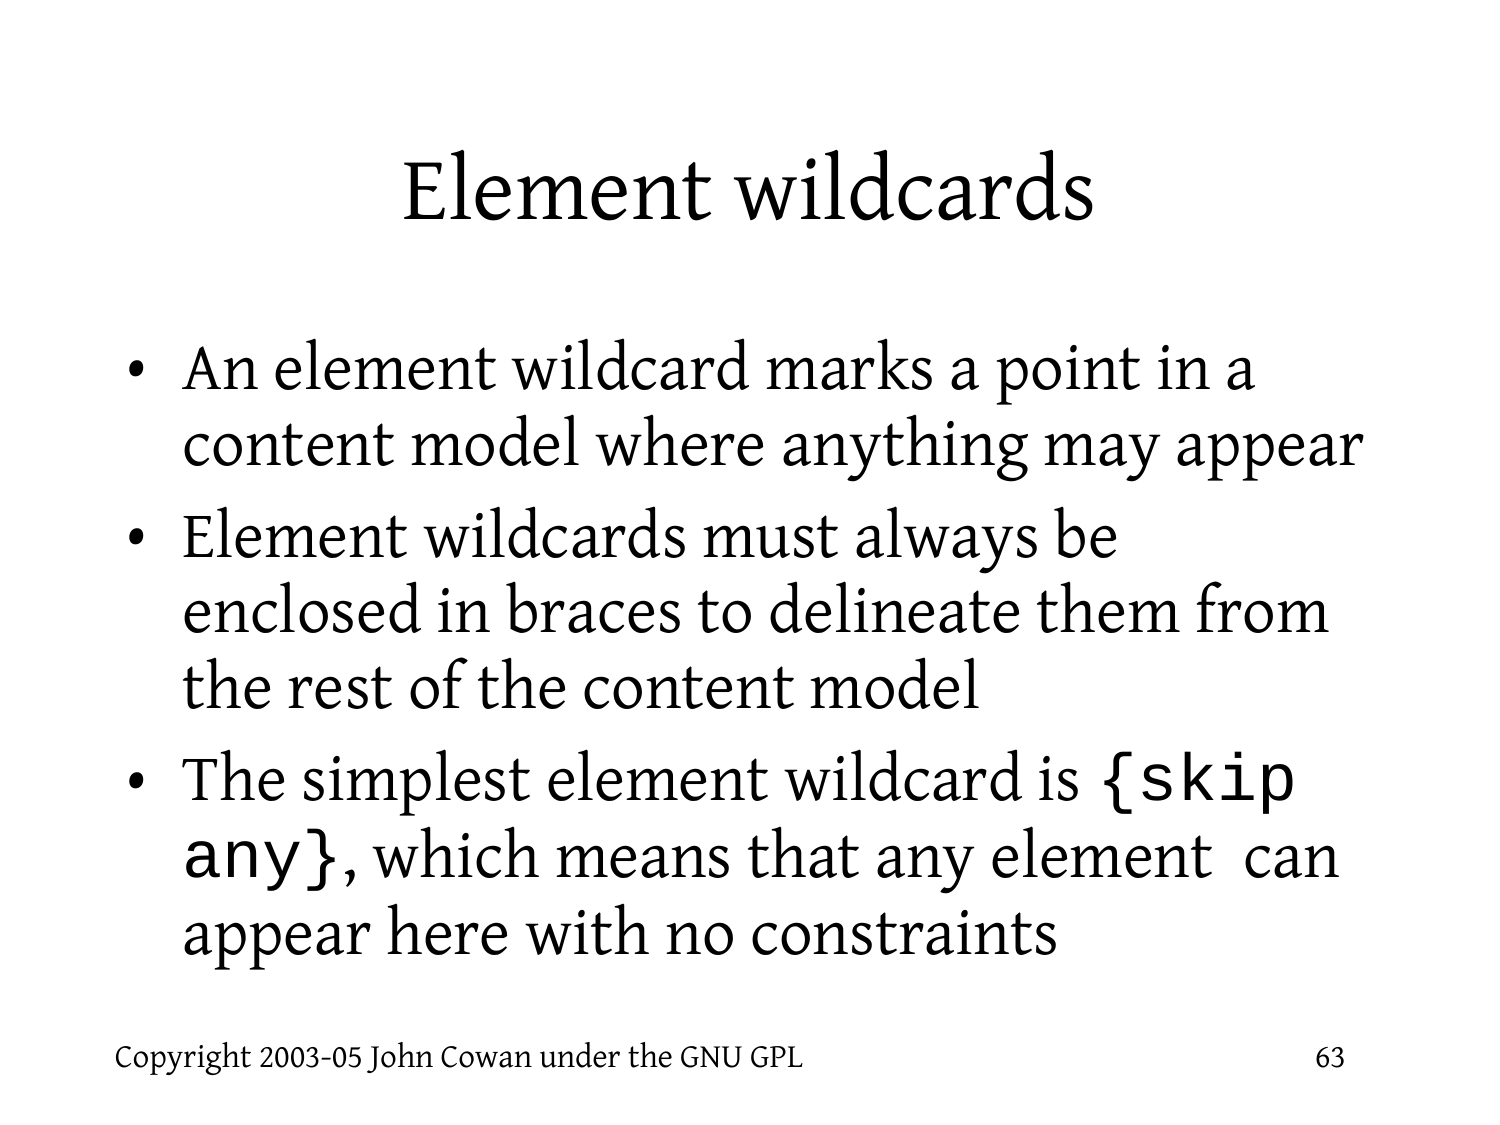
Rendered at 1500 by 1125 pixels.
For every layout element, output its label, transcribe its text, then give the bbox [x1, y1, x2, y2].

title Element wildcards [112, 99, 1388, 288]
list An element wildcard marks a point in a content model where anything may appear Element wildcards must always be enclosed in braces to delineate them from the rest of the content model The simplest element wildcard is {skip any}, which means that any element can appear here with no constraints [112, 324, 1388, 1057]
